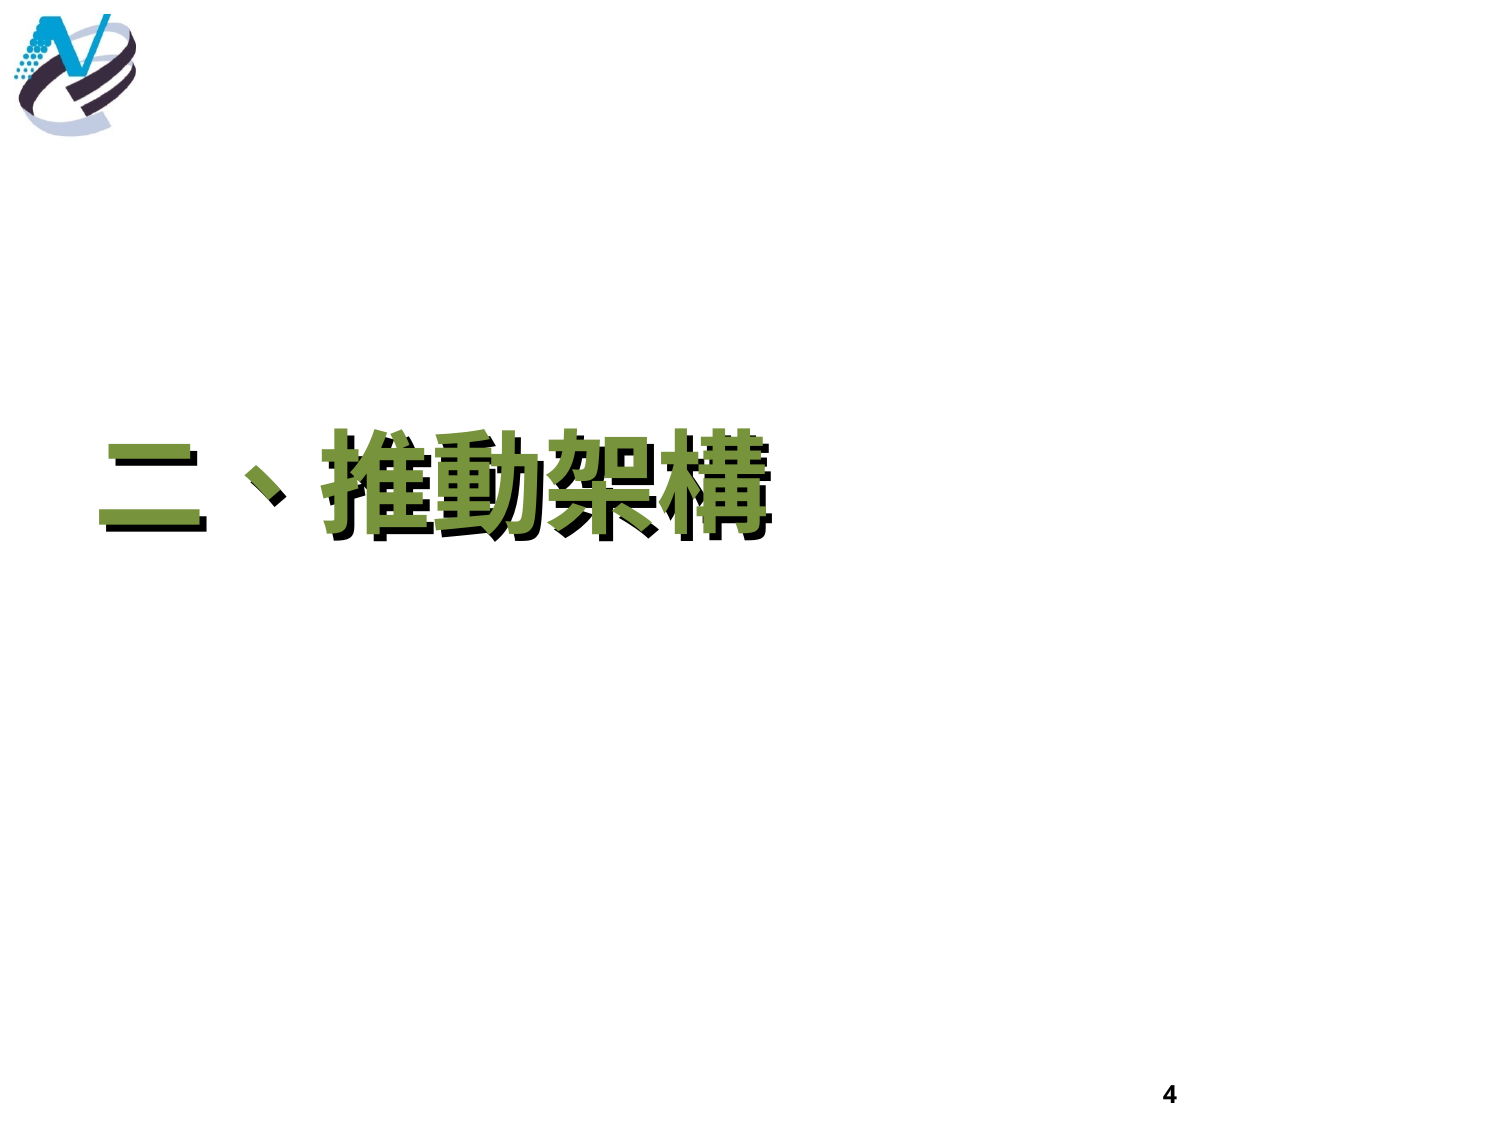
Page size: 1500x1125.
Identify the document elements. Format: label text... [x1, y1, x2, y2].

text_box 4 [1147, 1065, 1498, 1125]
text_box 二、推動架構 [79, 405, 1380, 825]
